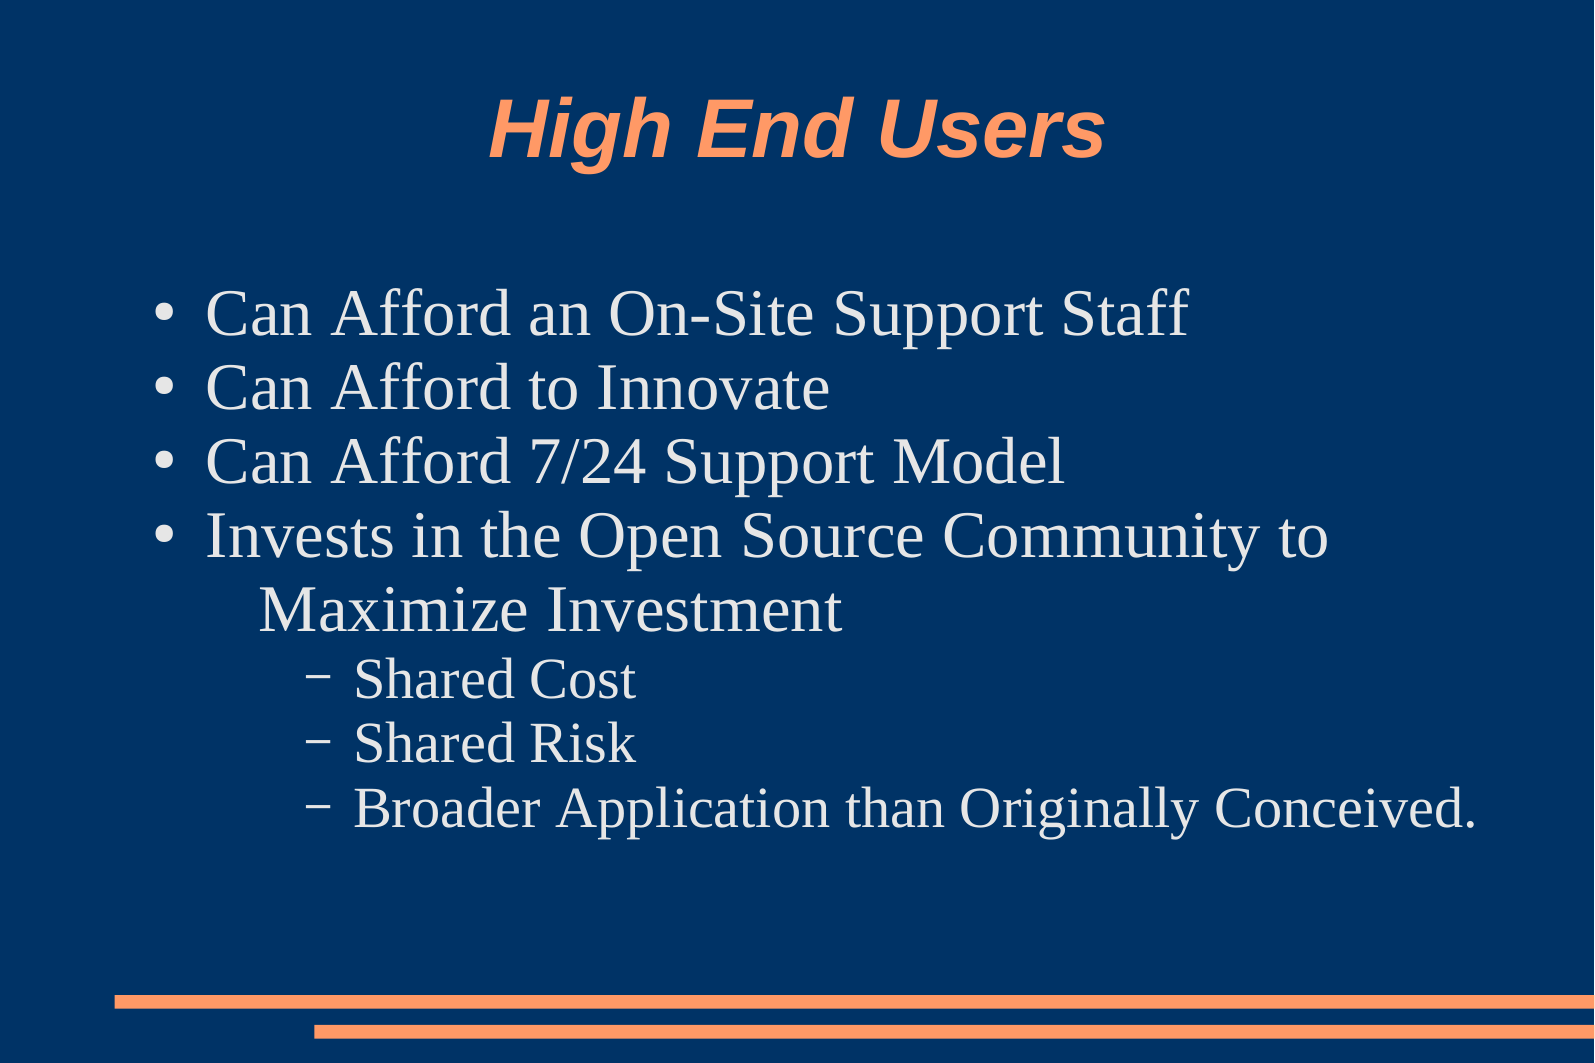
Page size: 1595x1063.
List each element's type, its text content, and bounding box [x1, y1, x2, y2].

list Can Afford an On-Site Support Staff Can Afford to Innovate Can Afford 7/24 Support Model Invests in the Open Source Community to Maximize Investment Shared Cost Shared Risk Broader Application than Originally Conceived. [117, 276, 1505, 971]
title High End Users [117, 39, 1479, 218]
